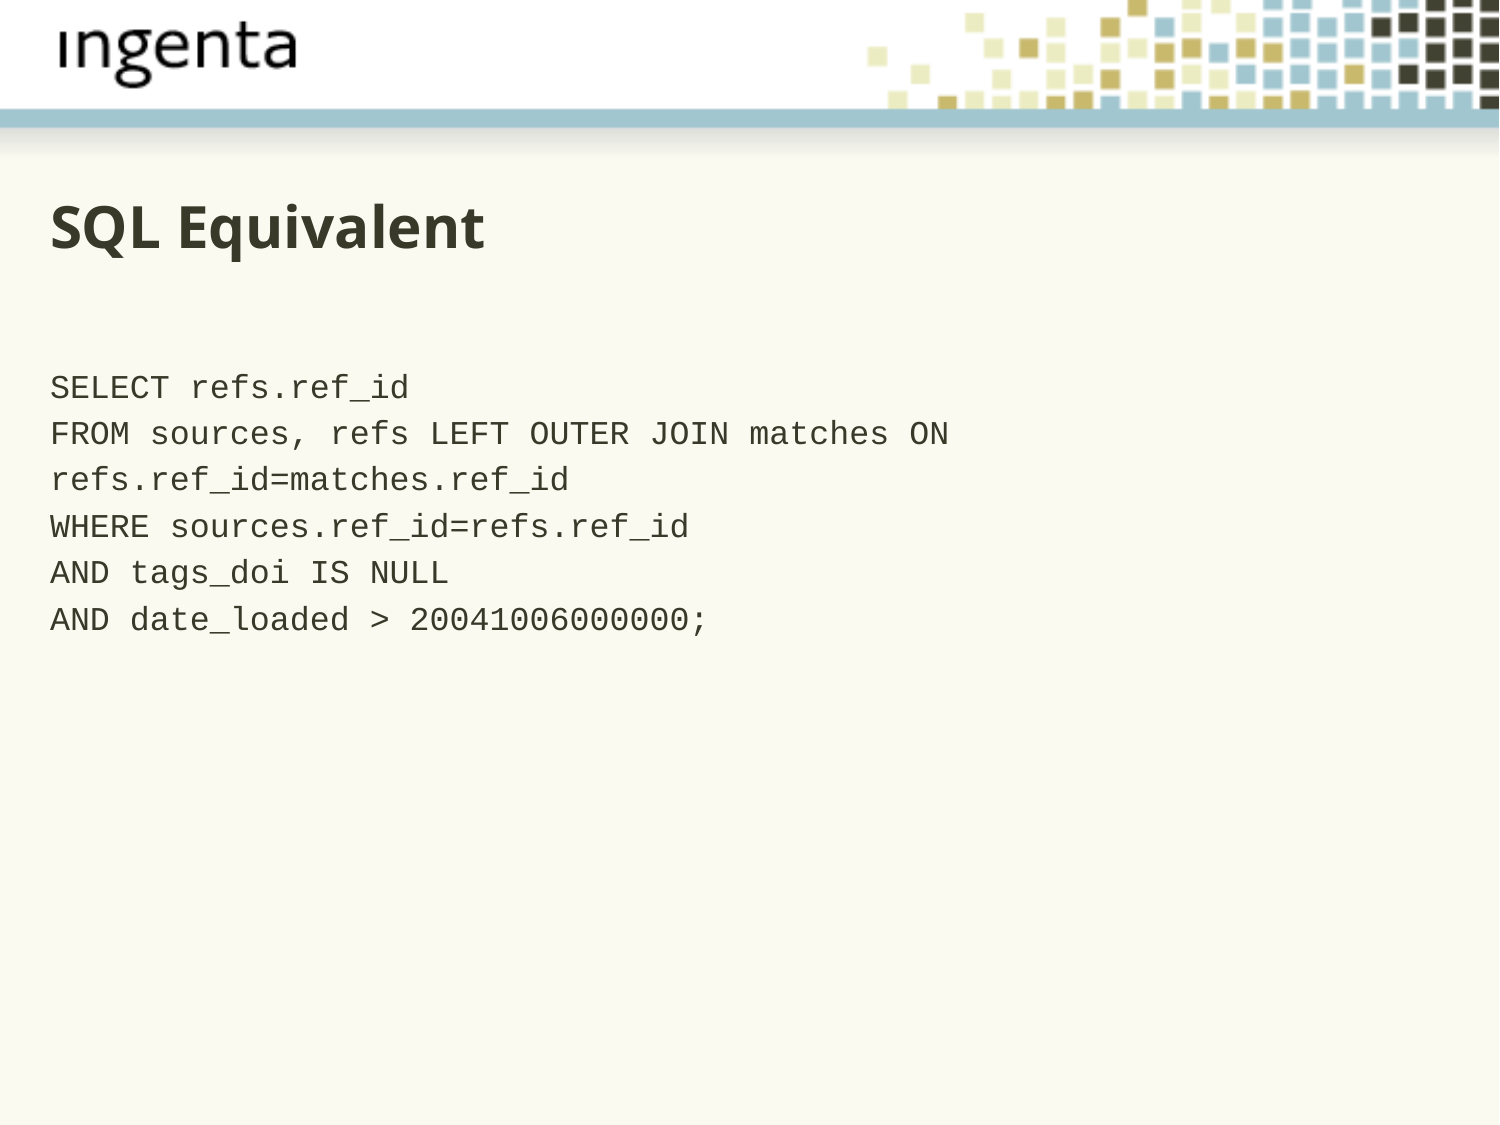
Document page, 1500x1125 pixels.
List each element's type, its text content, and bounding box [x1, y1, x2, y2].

picture [0, 0, 1499, 1125]
title SQL Equivalent [50, 187, 1375, 262]
list SELECT refs.ref_id FROM sources, refs LEFT OUTER JOIN matches ON refs.ref_id=matches.ref_id WHERE sources.ref_id=refs.ref_id AND tags_doi IS NULL AND date_loaded > 20041006000000; [50, 262, 1375, 975]
